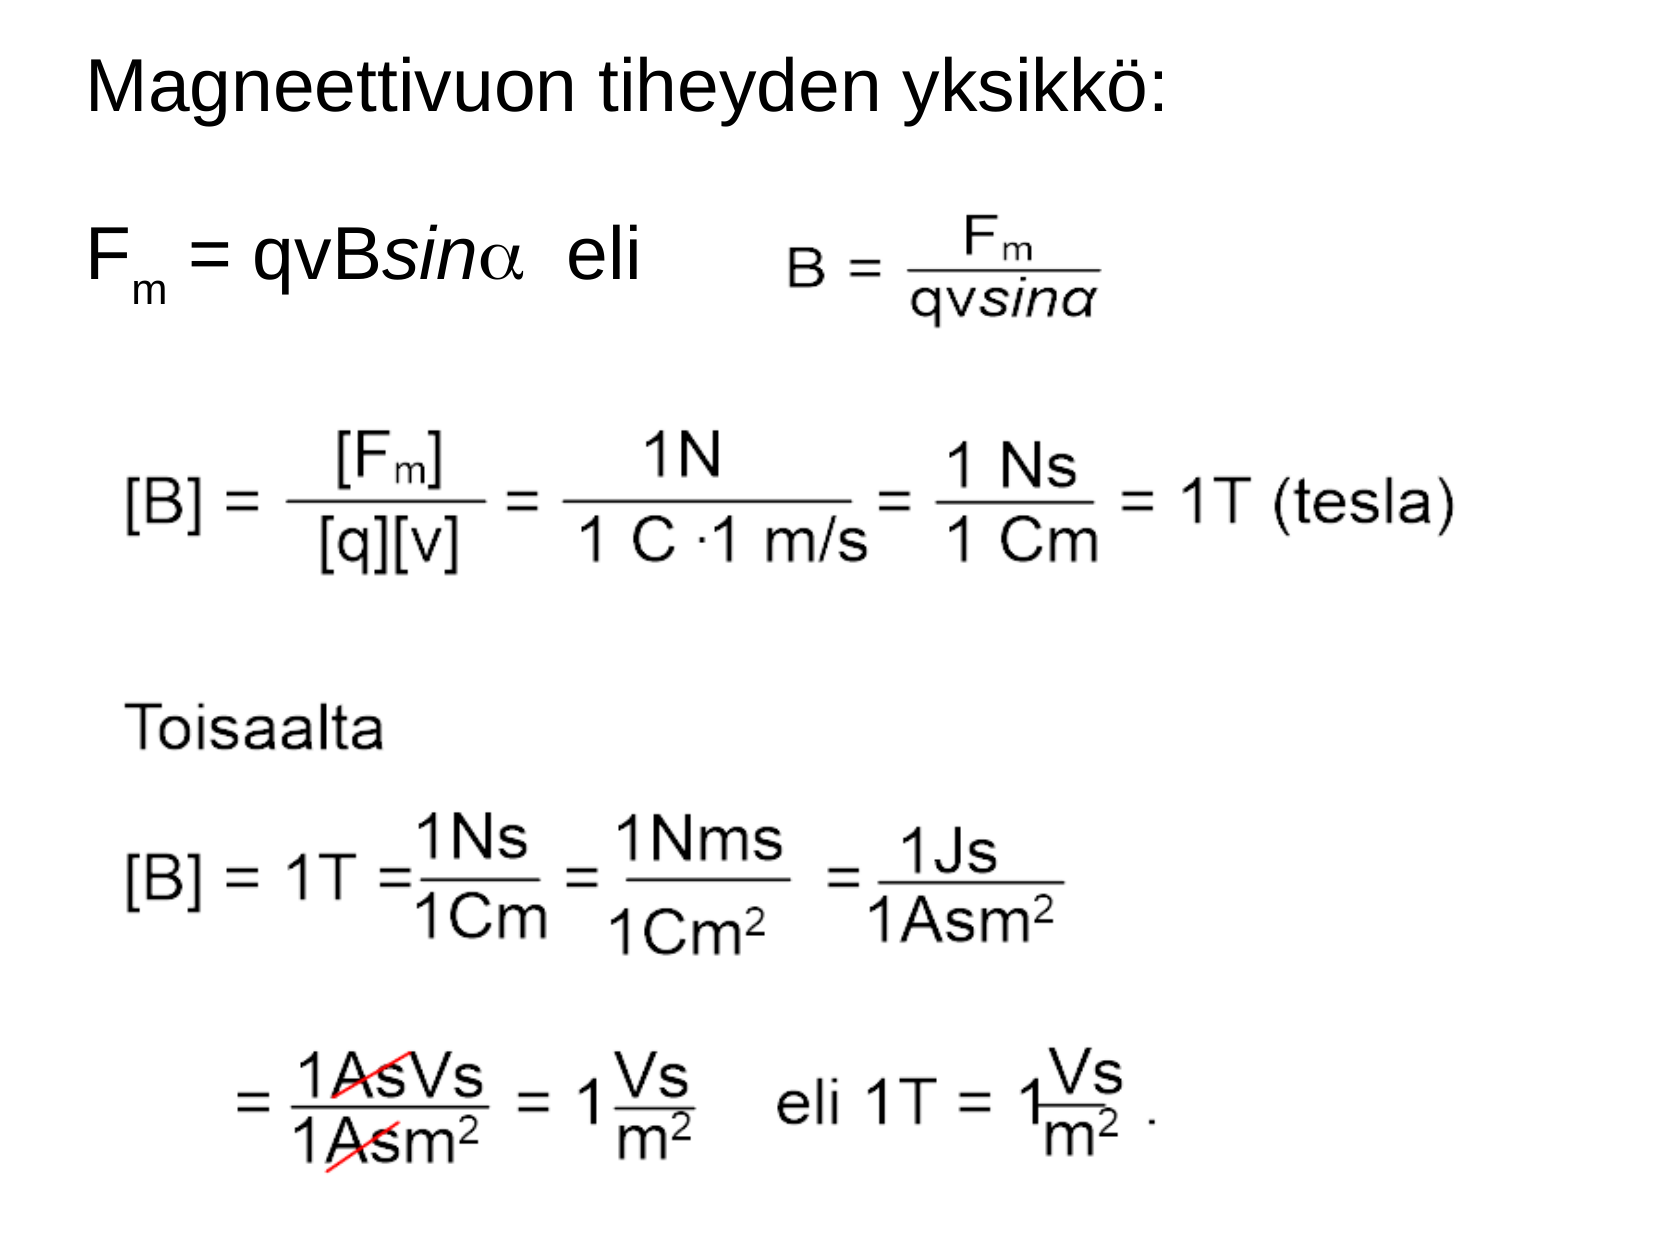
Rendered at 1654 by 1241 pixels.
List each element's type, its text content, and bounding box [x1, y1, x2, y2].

text_box Magneettivuon tiheyden yksikkö: Fm = qvBsina eli [70, 36, 1583, 367]
picture [89, 363, 1539, 1201]
picture [755, 172, 1145, 355]
